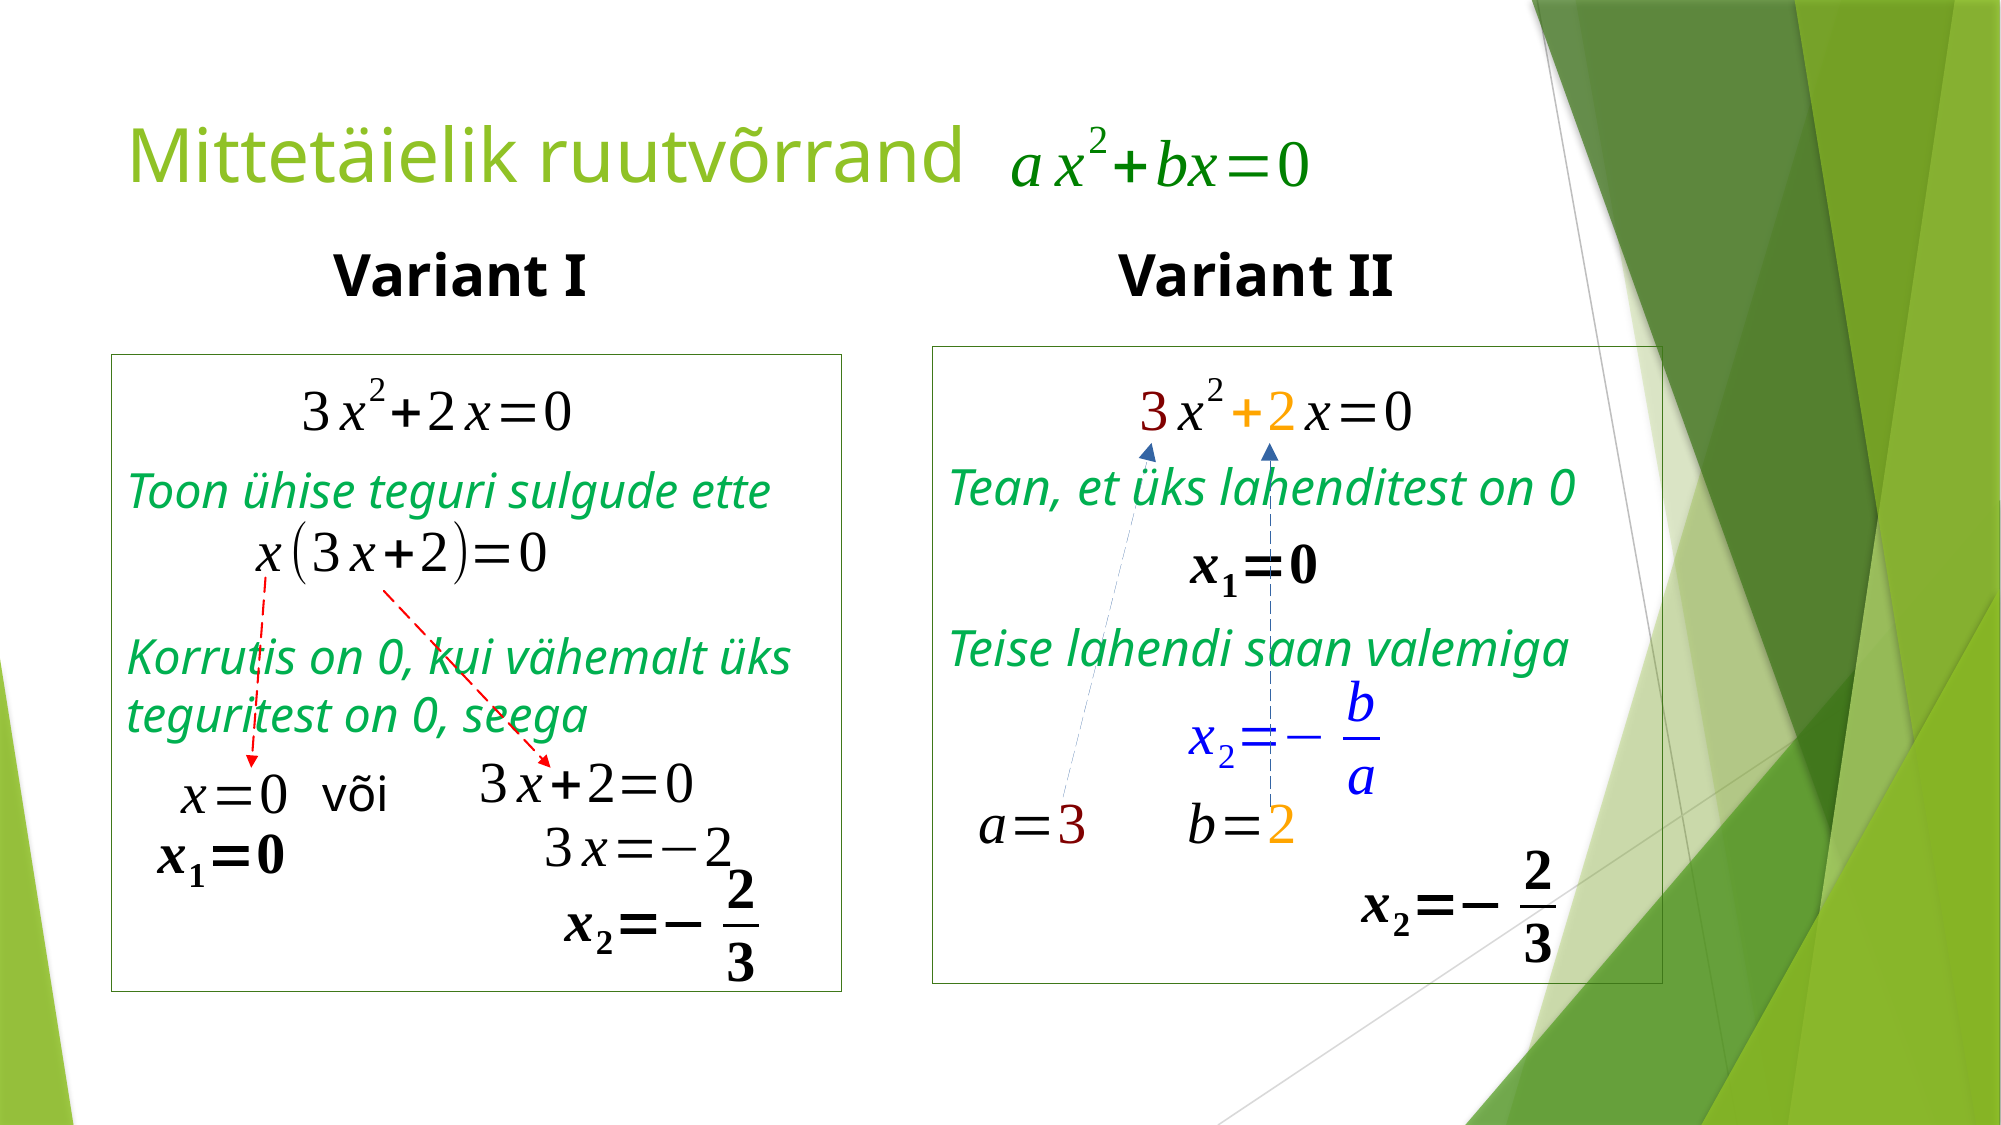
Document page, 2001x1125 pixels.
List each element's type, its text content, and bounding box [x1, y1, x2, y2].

chart [1179, 669, 1389, 857]
list Toon ühise teguri sulgude ette Korrutis on 0, kui vähemalt üks teguritest on 0, seega või [111, 354, 842, 992]
chart [1352, 837, 1565, 975]
chart [970, 792, 1093, 857]
chart [1133, 370, 1420, 443]
text_box Variant II [1103, 230, 1409, 316]
chart [472, 751, 768, 994]
chart [1003, 118, 1318, 202]
title Mittetäielik ruutvõrrand [111, 99, 1522, 317]
chart [295, 370, 580, 443]
chart [247, 517, 555, 588]
text_box Tean, et üks lahenditest on 0 Teise lahendi saan valemiga [932, 346, 1663, 984]
chart [1181, 531, 1326, 605]
chart [148, 761, 296, 895]
text_box Variant I [319, 230, 602, 316]
